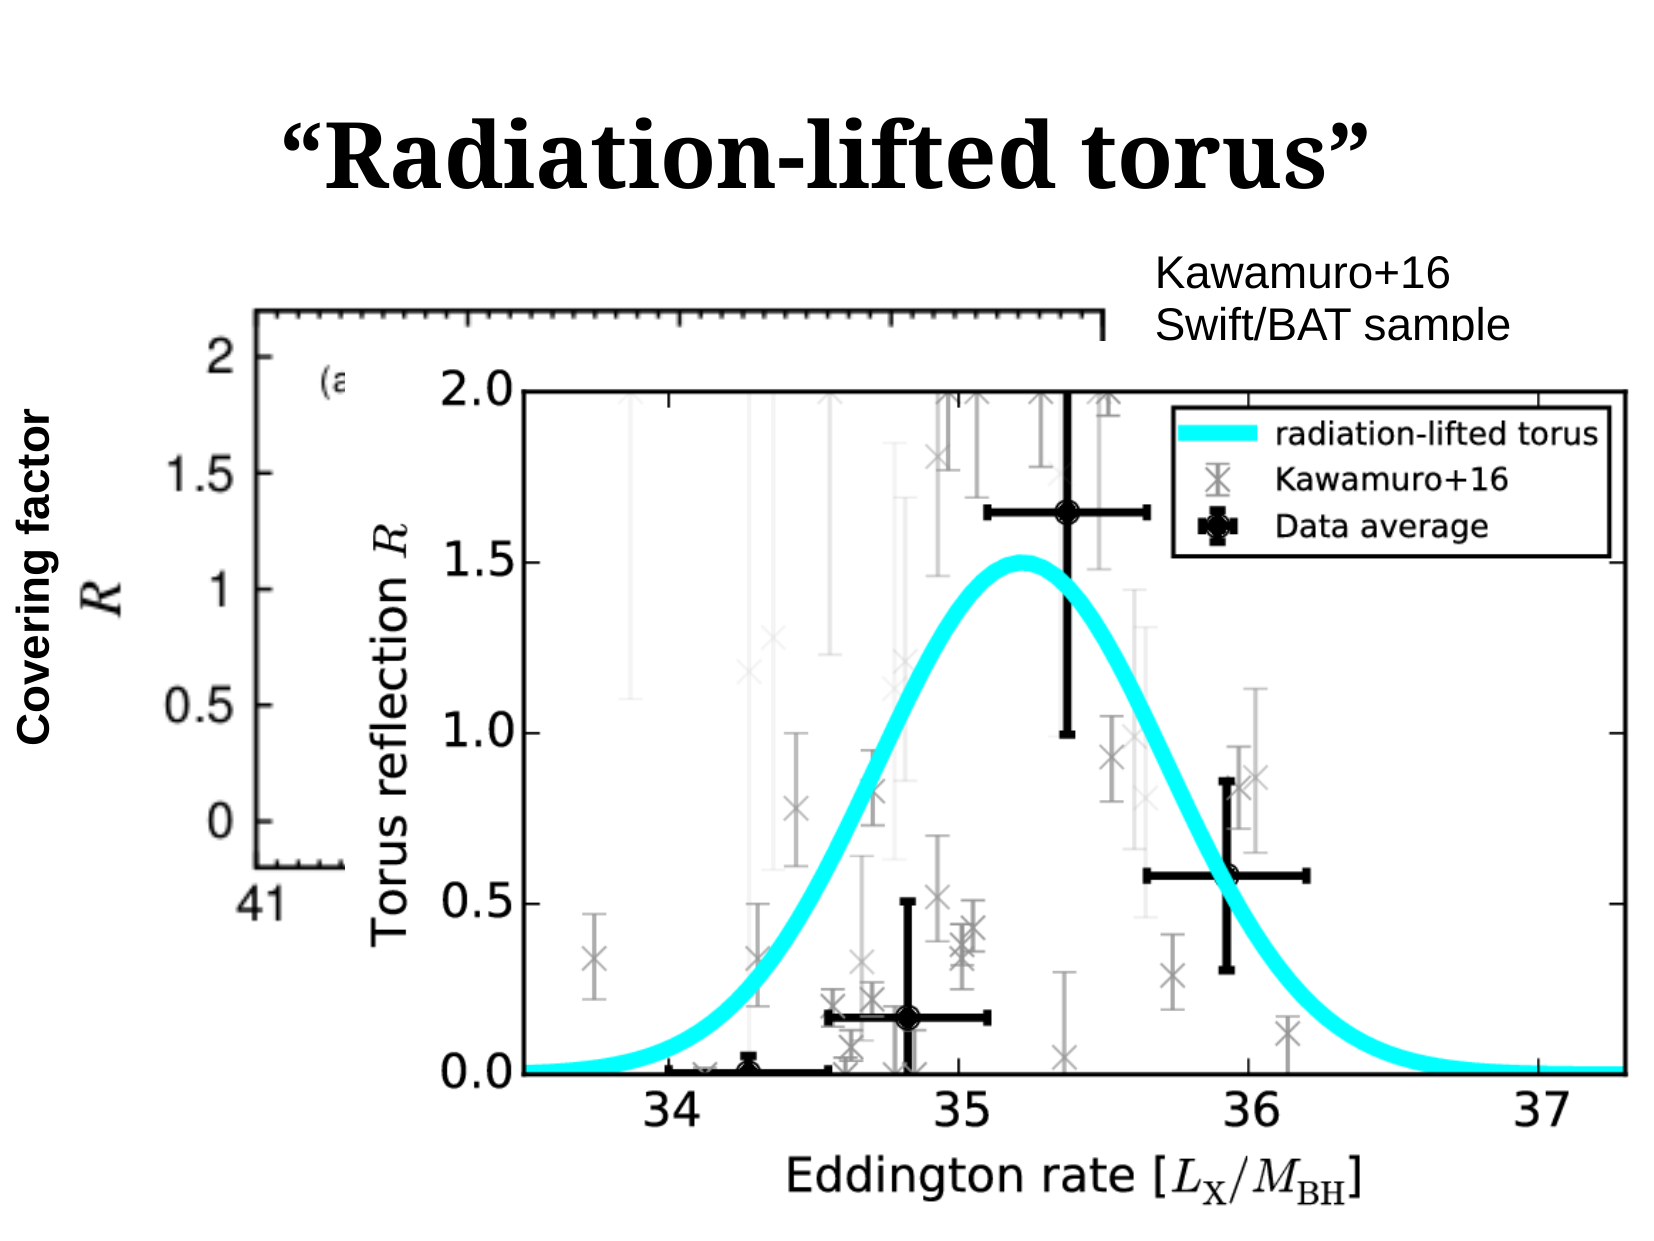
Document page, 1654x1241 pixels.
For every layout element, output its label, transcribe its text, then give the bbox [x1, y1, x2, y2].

text_box Covering factor [0, 60, 67, 1096]
picture [67, 269, 1654, 1240]
text_box Kawamuro+16 Swift/BAT sample [1140, 240, 1606, 341]
title “Radiation-lifted torus” [82, 49, 1571, 257]
